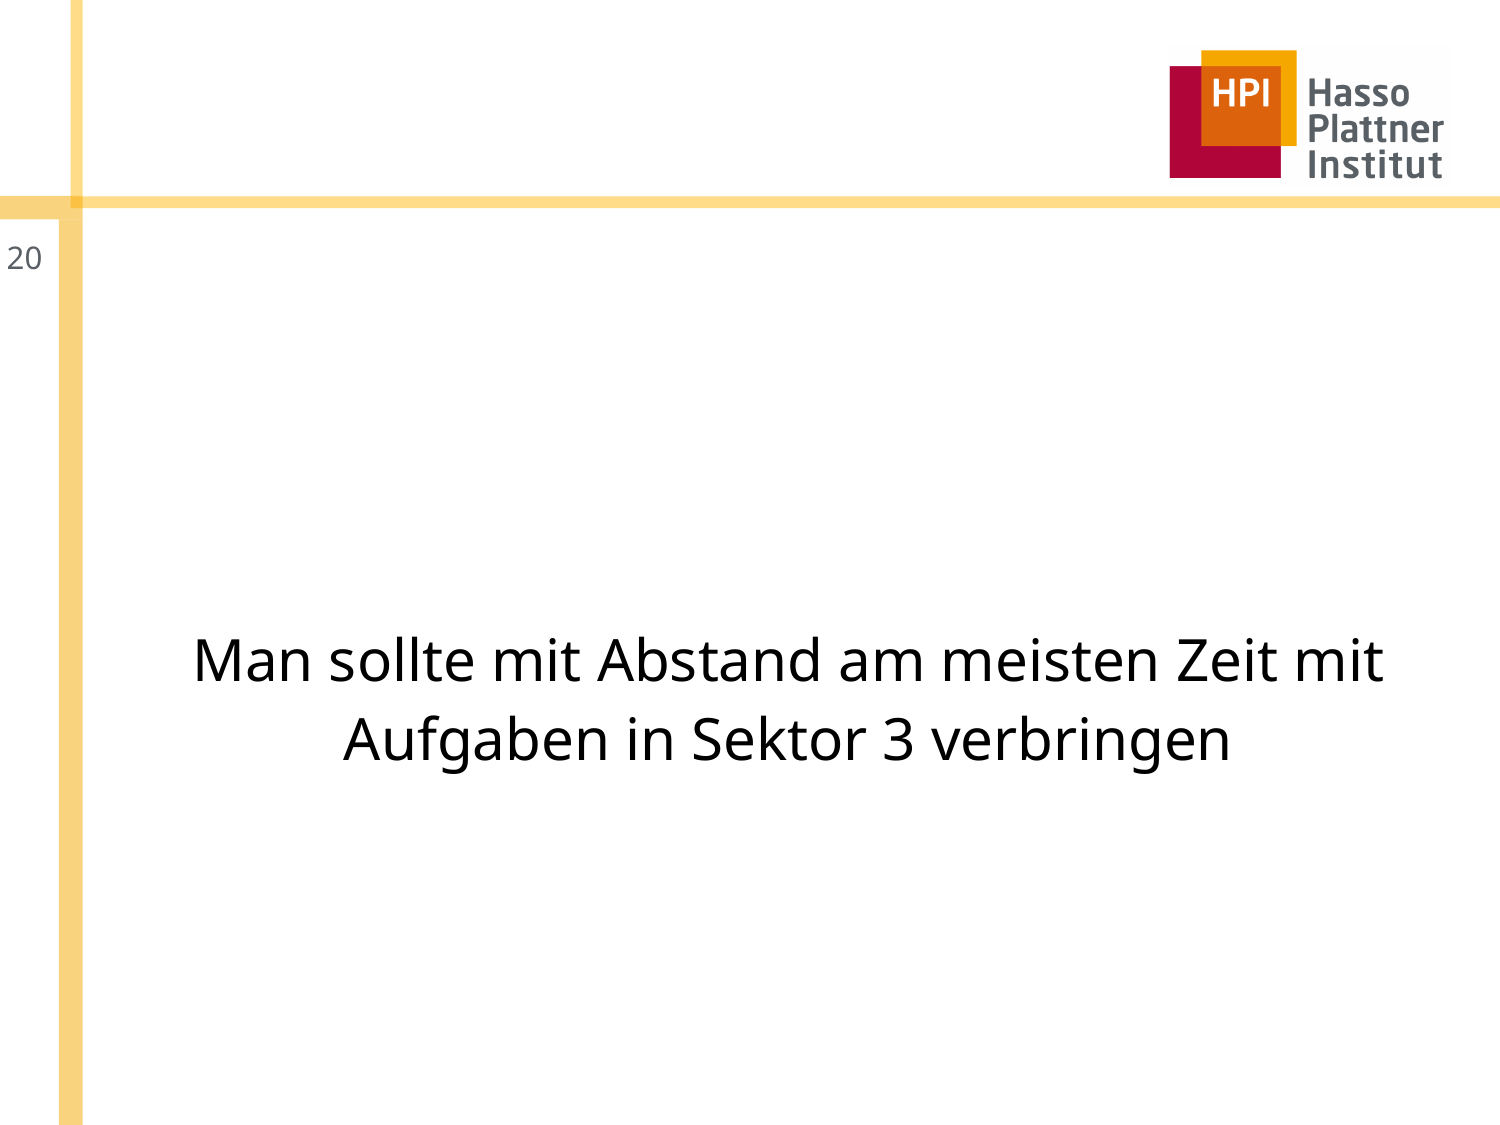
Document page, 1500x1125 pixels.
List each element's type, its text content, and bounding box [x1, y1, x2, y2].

subtitle Man sollte mit Abstand am meisten Zeit mit Aufgaben in Sektor 3 verbringen [117, 333, 1459, 1063]
